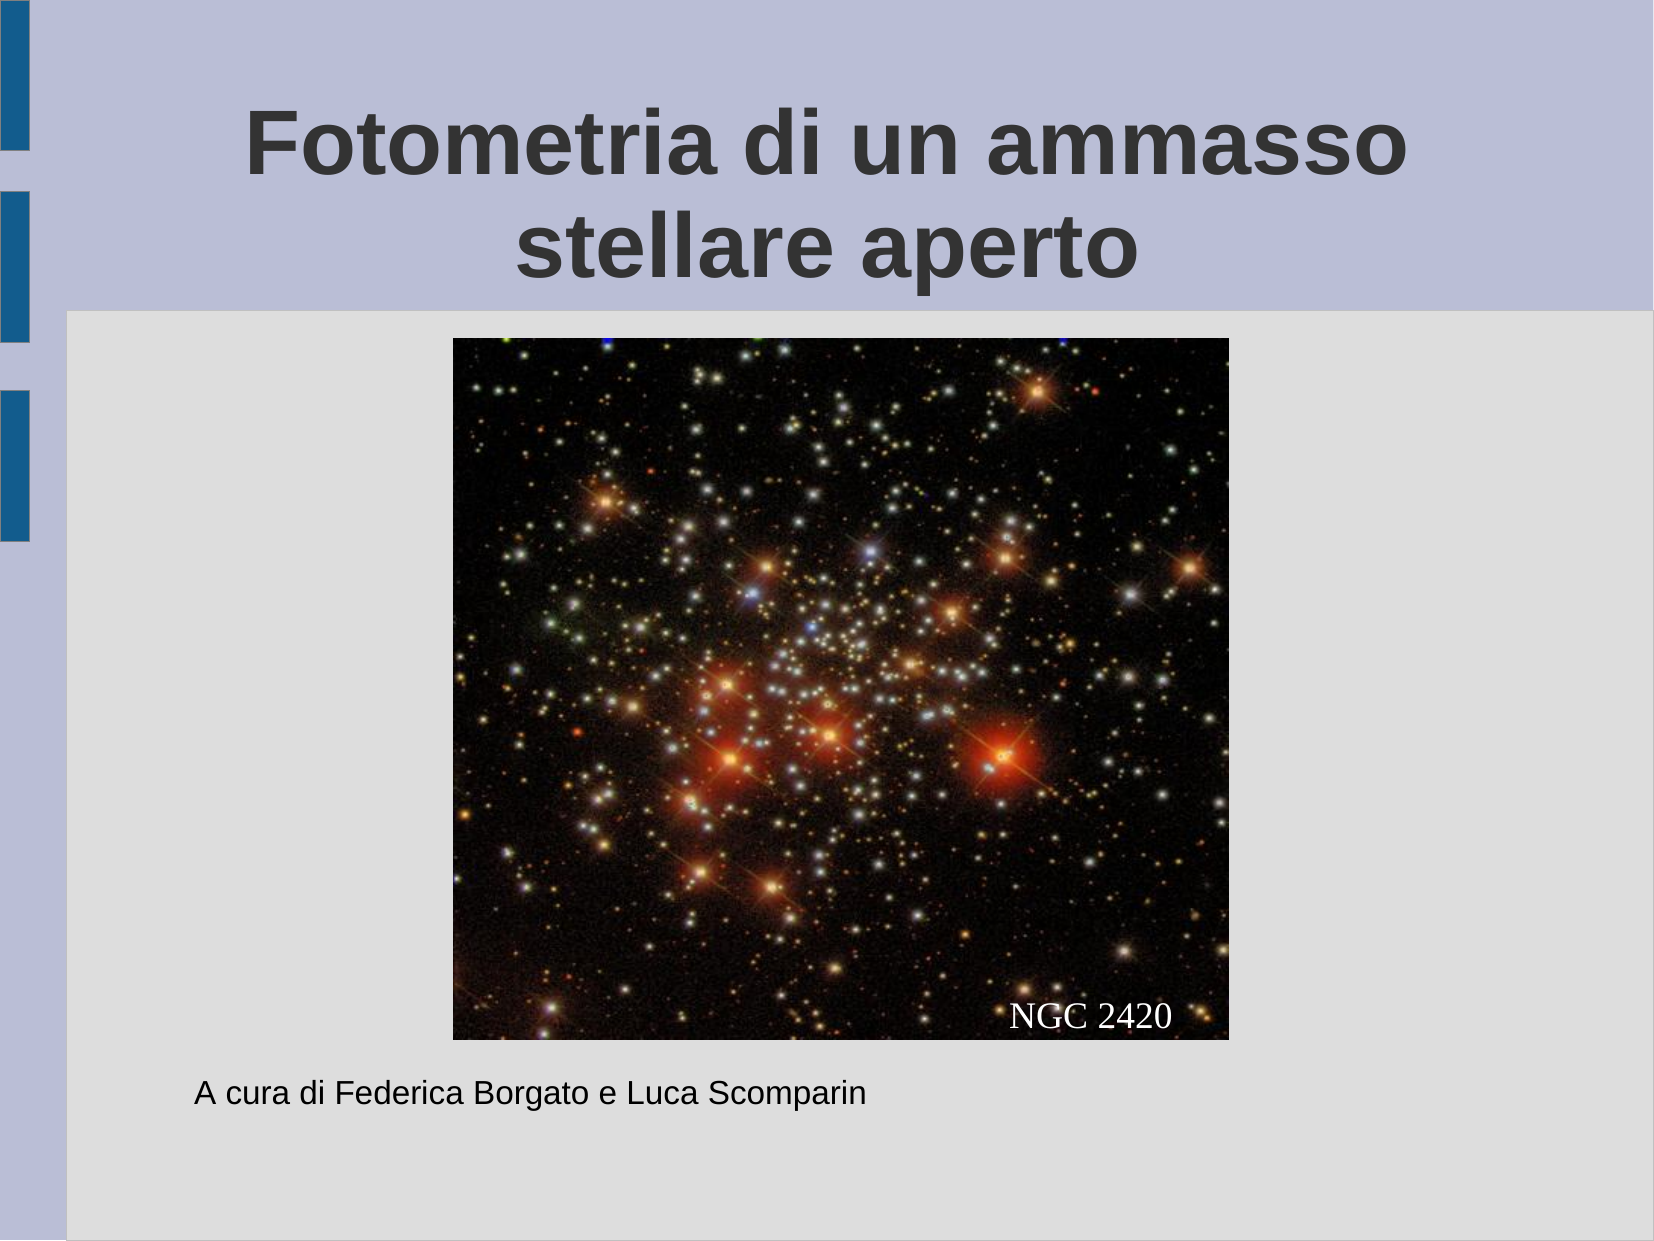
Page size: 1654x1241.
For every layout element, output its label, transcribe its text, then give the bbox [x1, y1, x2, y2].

title Fotometria di un ammasso stellare aperto [121, 91, 1534, 299]
list A cura di Federica Borgato e Luca Scomparin [123, 330, 1536, 1112]
picture [453, 338, 1229, 1040]
